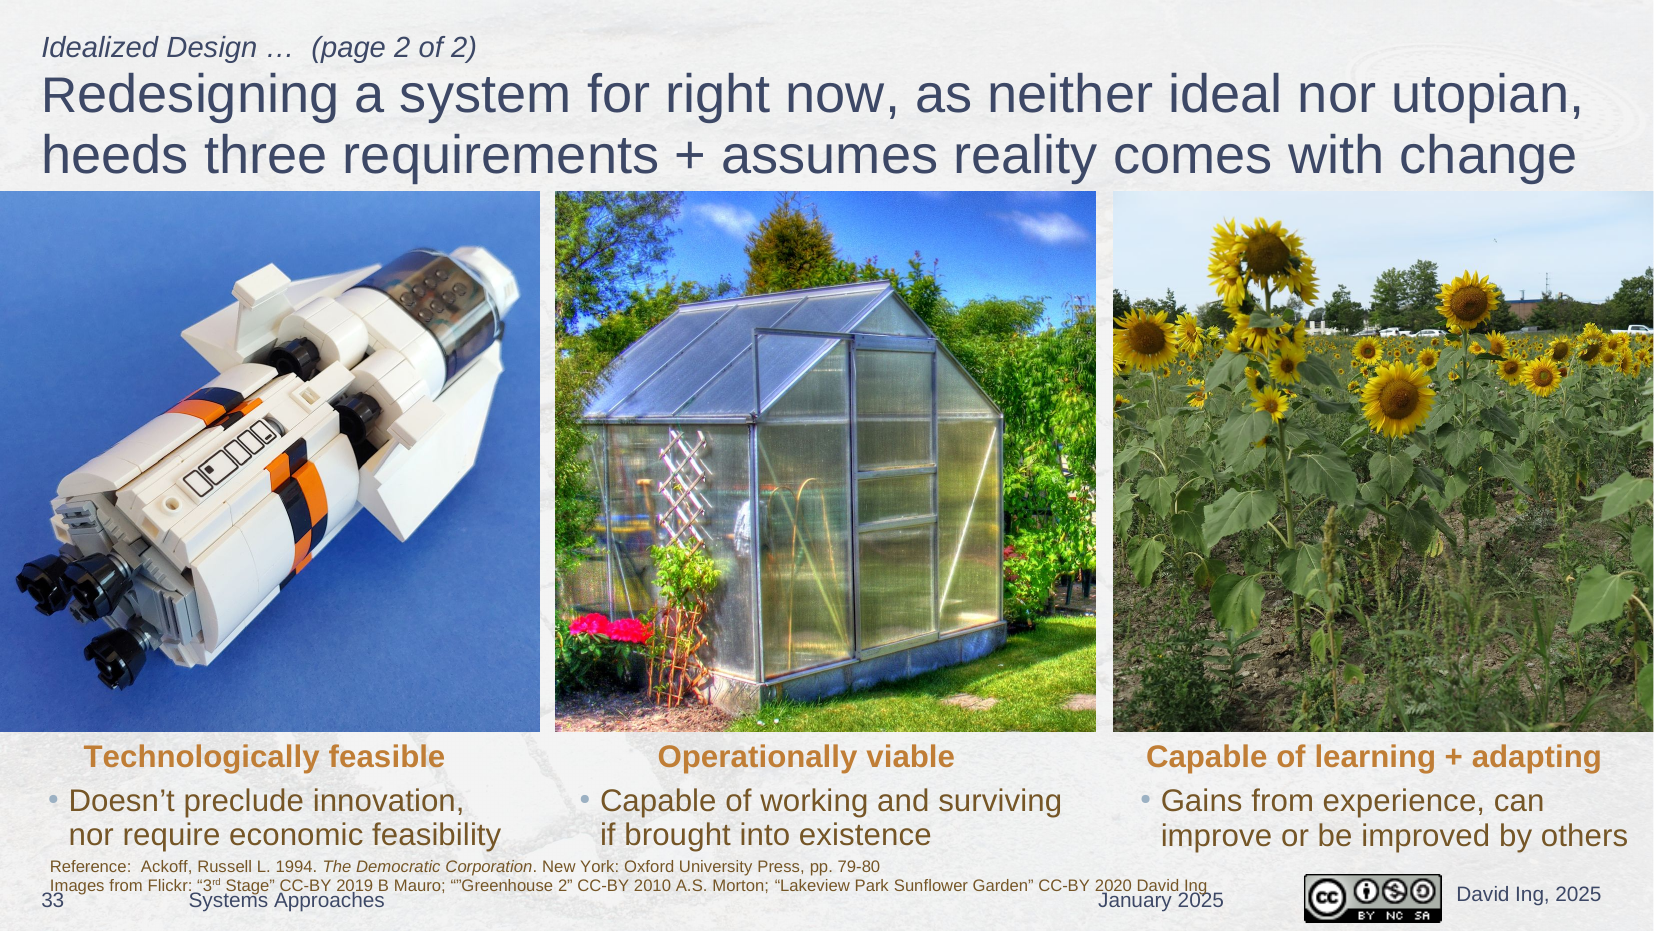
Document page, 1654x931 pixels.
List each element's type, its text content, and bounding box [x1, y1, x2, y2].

text_box Technologically feasible Doesn’t preclude innovation, nor require economic feasibility [12, 732, 533, 860]
picture [0, 0, 1654, 931]
title Idealized Design … (page 2 of 2) Redesigning a system for right now, as neither ideal nor utopian, heeds three requirements + assumes reality comes with change [41, 30, 1613, 185]
text_box Reference: Ackoff, Russell L. 1994. The Democratic Corporation. New York: Oxford University Press, pp. 79-80 Images from Flickr: “3rd Stage” CC-BY 2019 B Mauro; “”Greenhouse 2” CC-BY 2010 A.S. Morton; “Lakeview Park Sunflower Garden” CC-BY 2020 David Ing [35, 850, 1614, 912]
text_box Operationally viable Capable of working and surviving if brought into existence [543, 731, 1098, 860]
text_box Capable of learning + adapting Gains from experience, can improve or be improved by others [1104, 732, 1654, 860]
